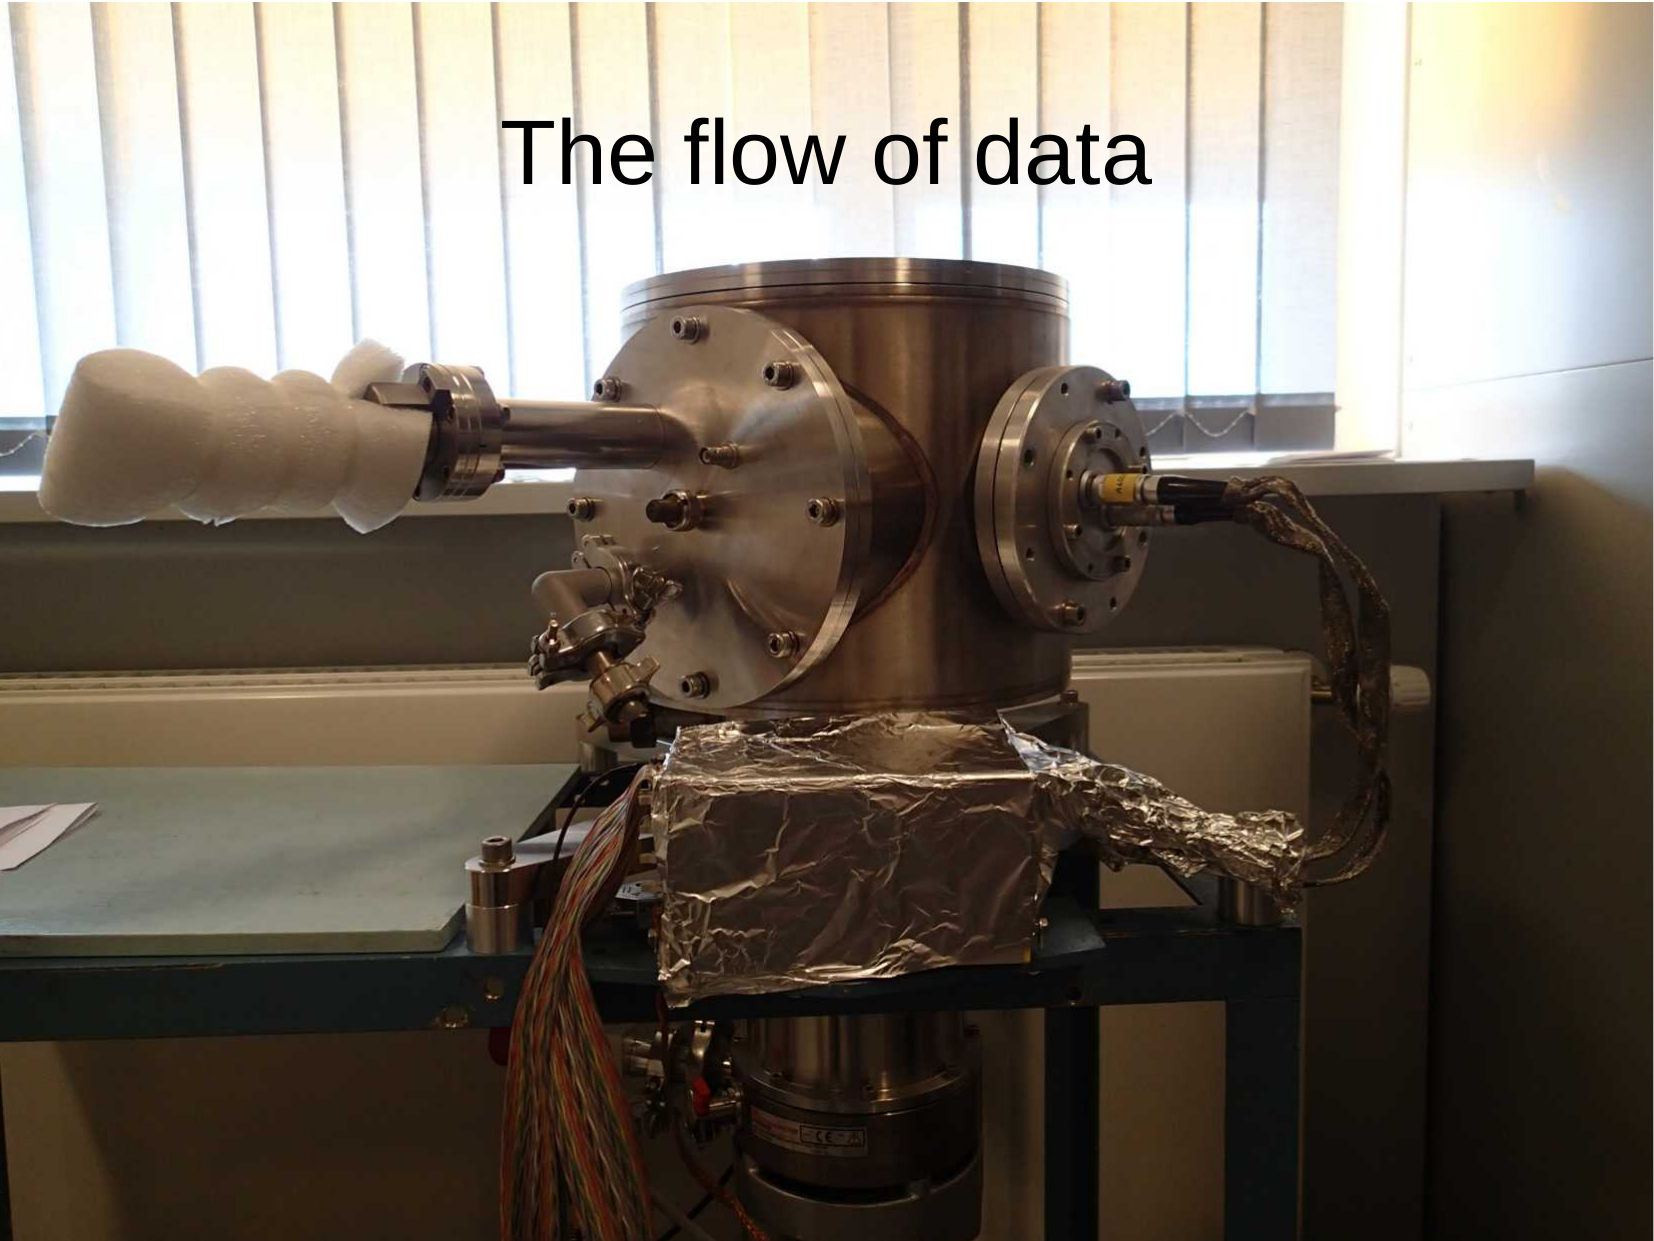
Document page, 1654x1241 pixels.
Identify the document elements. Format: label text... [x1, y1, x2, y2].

title The flow of data [82, 49, 1571, 257]
picture [0, 2, 1654, 1241]
